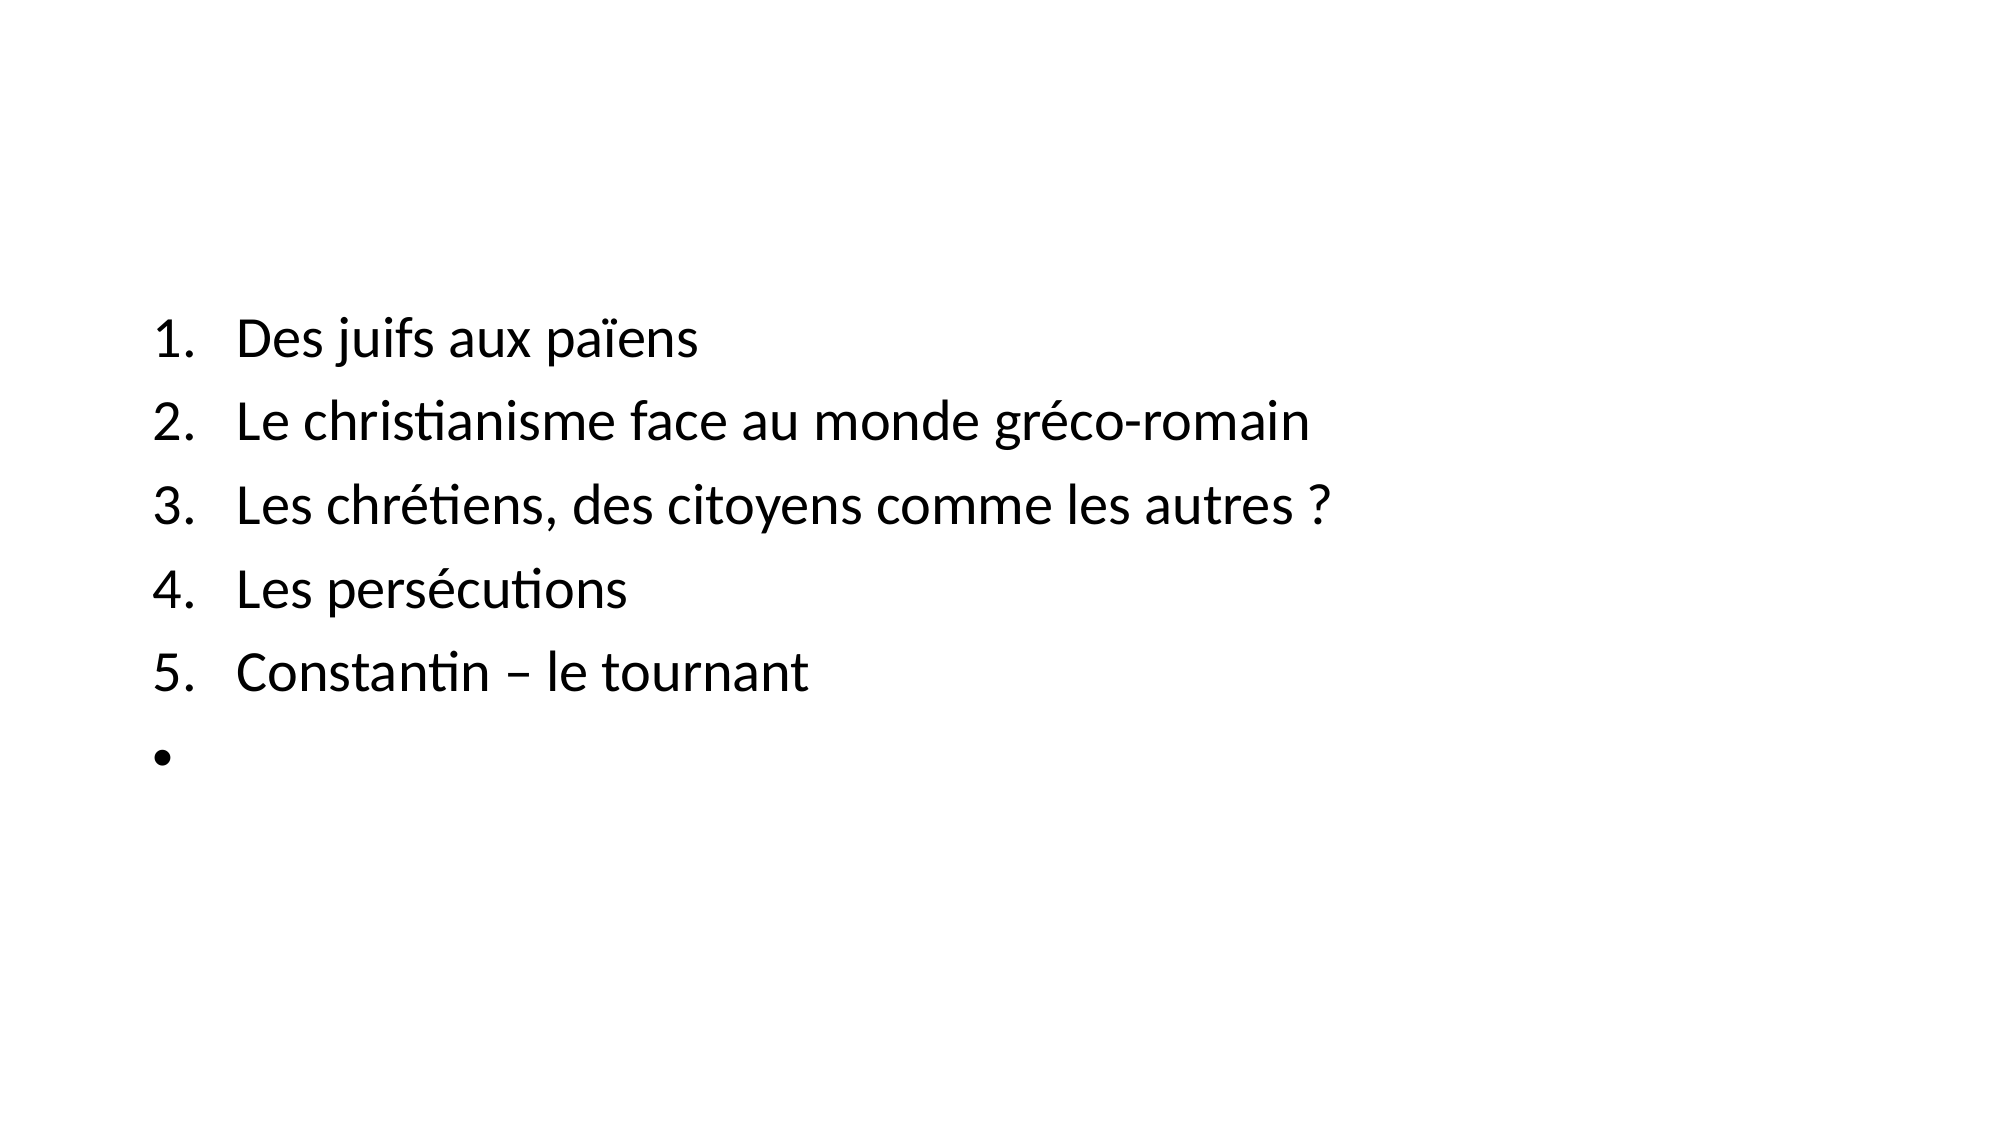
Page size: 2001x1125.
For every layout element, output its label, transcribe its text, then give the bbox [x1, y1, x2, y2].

list Des juifs aux païens Le christianisme face au monde gréco-romain Les chrétiens, des citoyens comme les autres ? Les persécutions Constantin – le tournant [137, 299, 1863, 1014]
